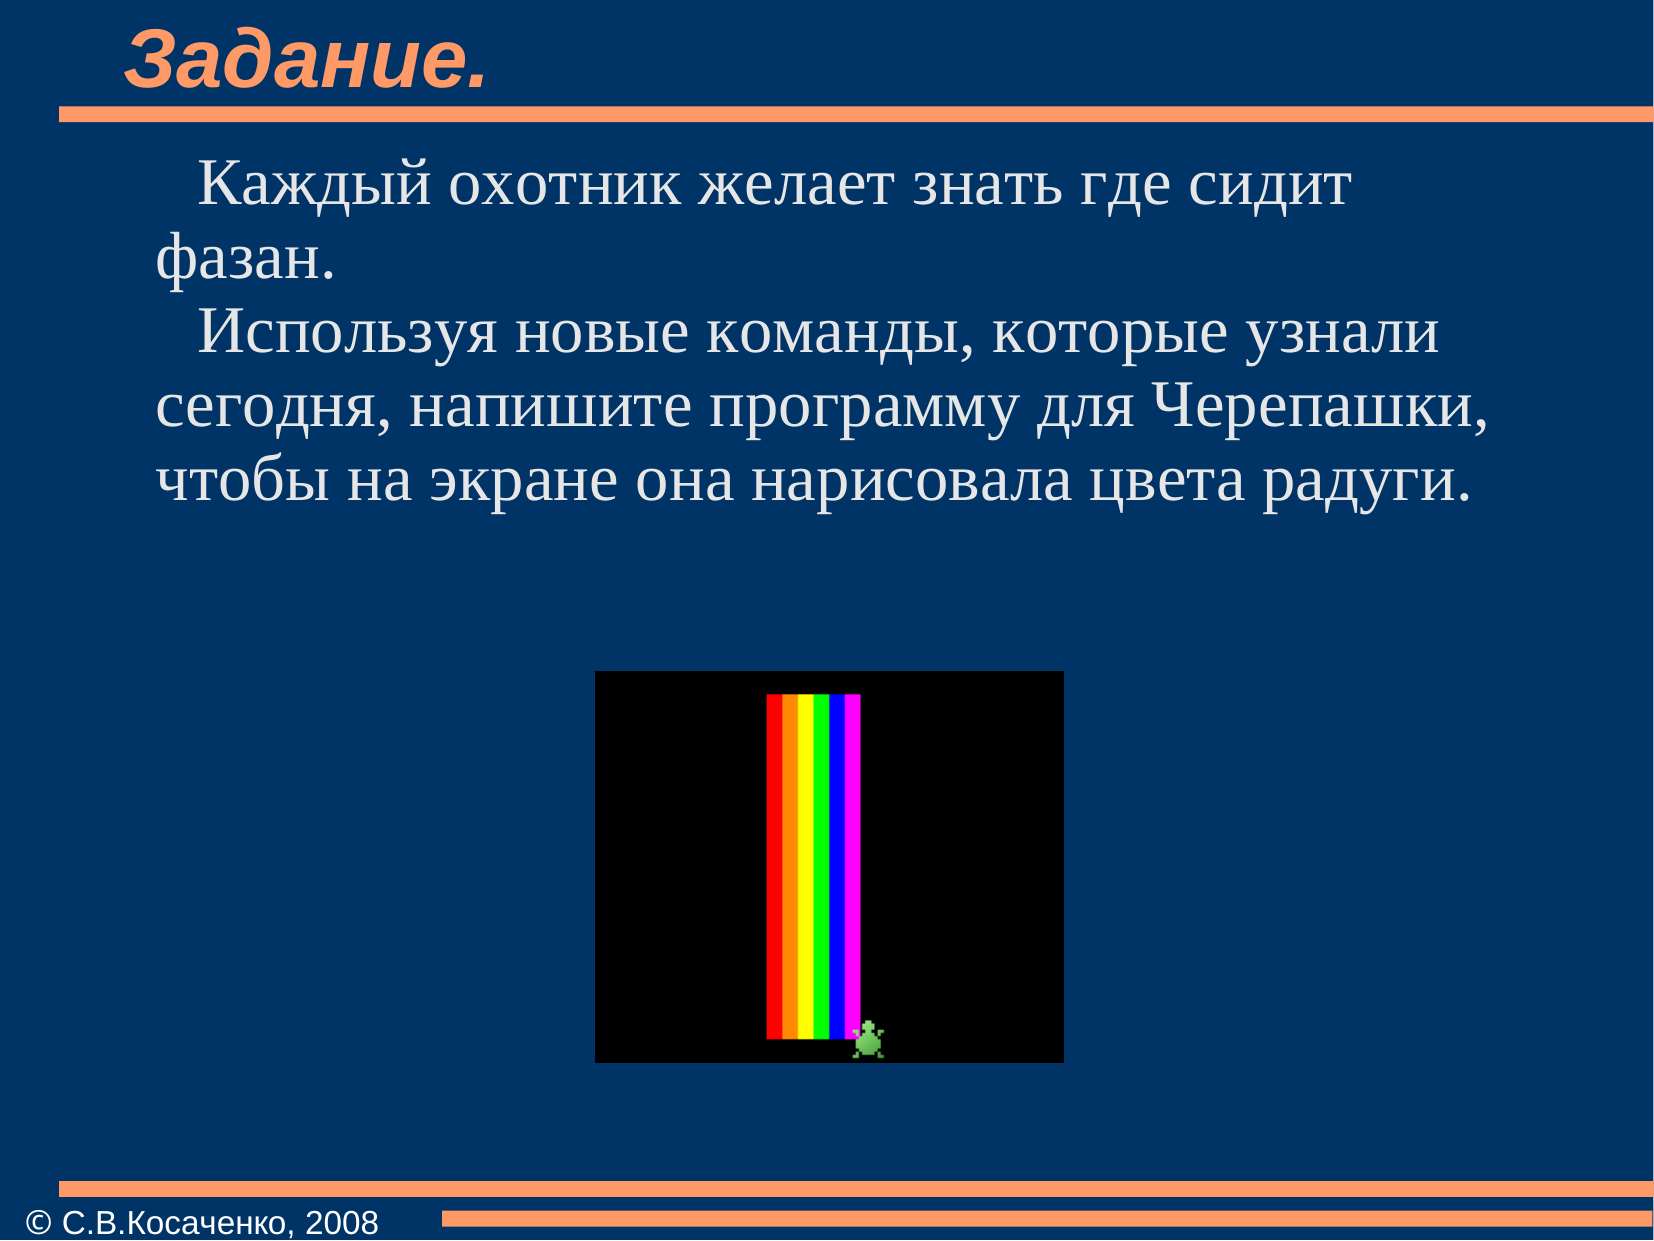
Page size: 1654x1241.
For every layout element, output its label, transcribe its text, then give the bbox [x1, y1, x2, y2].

title Задание. [123, 0, 1536, 119]
list Каждый охотник желает знать где сидит фазан. Используя новые команды, которые узнали сегодня, напишите программу для Черепашки, чтобы на экране она нарисовала цвета радуги. [155, 144, 1547, 612]
picture [595, 671, 1064, 1063]
